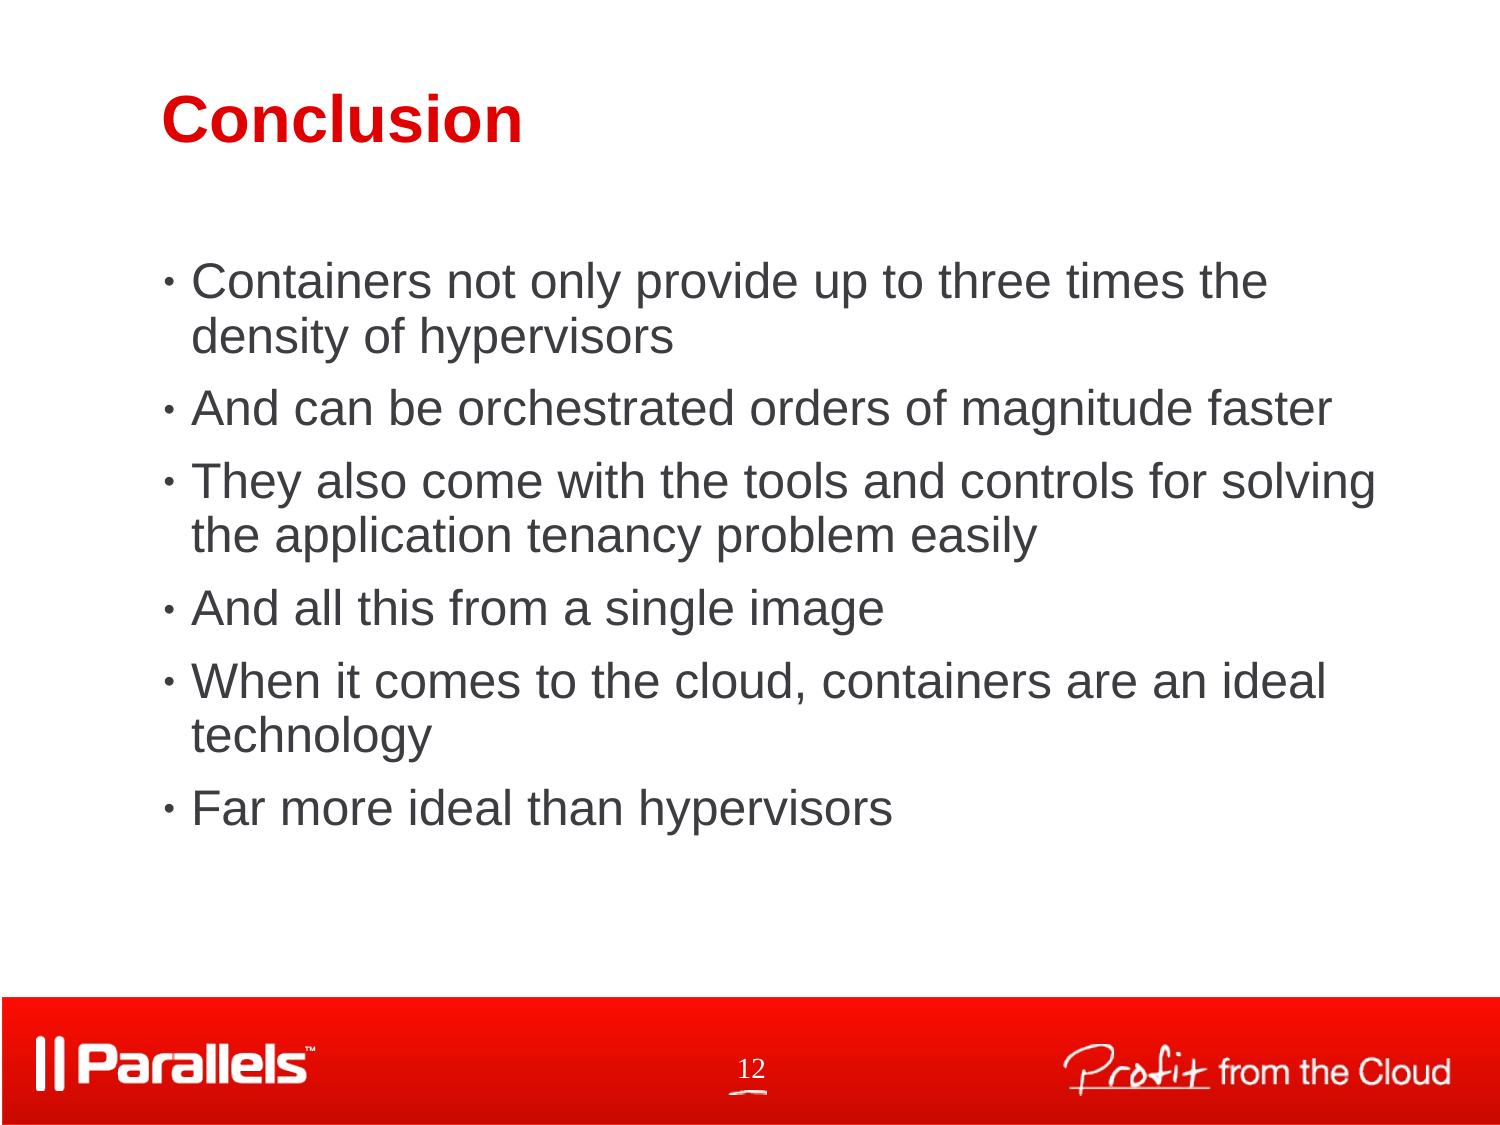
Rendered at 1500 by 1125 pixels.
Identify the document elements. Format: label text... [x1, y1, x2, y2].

title Conclusion [161, 41, 1383, 205]
picture [1049, 1033, 1465, 1096]
list Containers not only provide up to three times the density of hypervisors And can be orchestrated orders of magnitude faster They also come with the tools and controls for solving the application tenancy problem easily And all this from a single image When it comes to the cloud, containers are an ideal technology Far more ideal than hypervisors [163, 254, 1404, 908]
picture [36, 1034, 318, 1091]
picture [727, 1090, 767, 1095]
